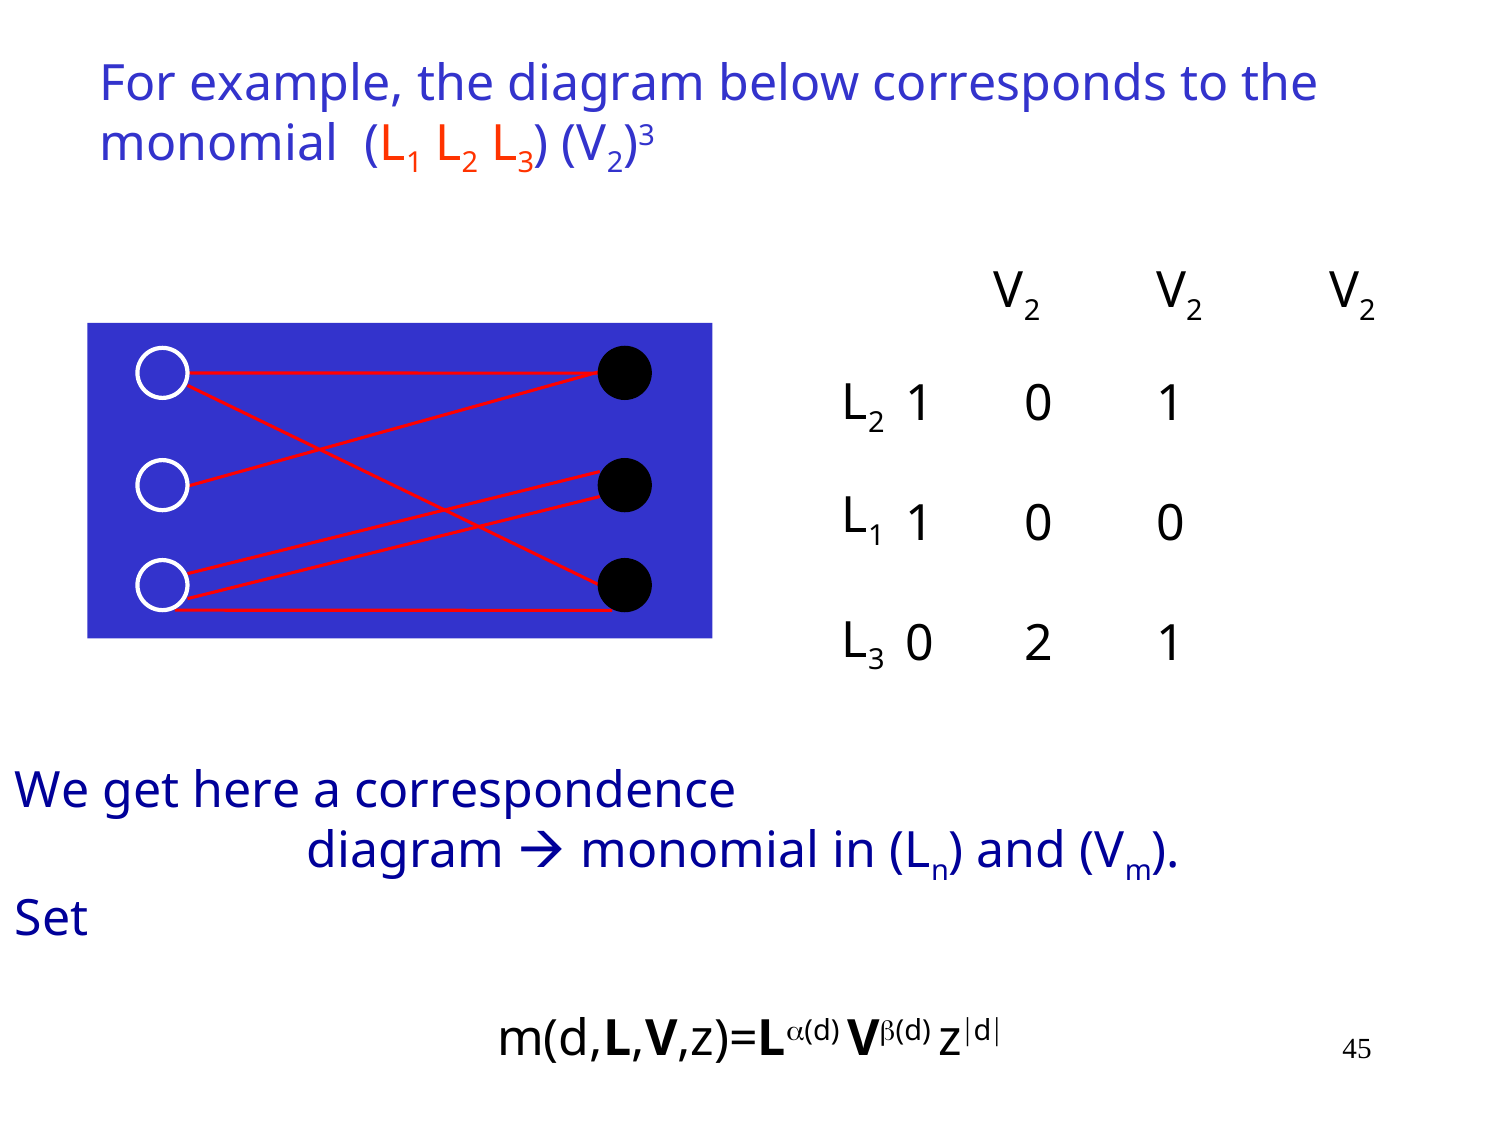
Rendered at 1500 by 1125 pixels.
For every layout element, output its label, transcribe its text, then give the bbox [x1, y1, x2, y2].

text_box For example, the diagram below corresponds to the monomial (L1 L2 L3) (V2)3 [84, 42, 1422, 187]
text_box V2 [1141, 249, 1227, 334]
text_box L3 [827, 599, 913, 684]
text_box [87, 322, 713, 639]
text_box L1 [827, 474, 913, 559]
text_box We get here a correspondence diagram  monomial in (Ln) and (Vm). Set m(d,L,V,z)=L(d) V(d) zd [0, 749, 1500, 1074]
text_box V2 [979, 249, 1065, 334]
text_box L2 [827, 362, 913, 446]
text_box V2 [1314, 249, 1400, 334]
text_box 1 0 1 1 0 0 0 2 1 [699, 243, 1476, 739]
